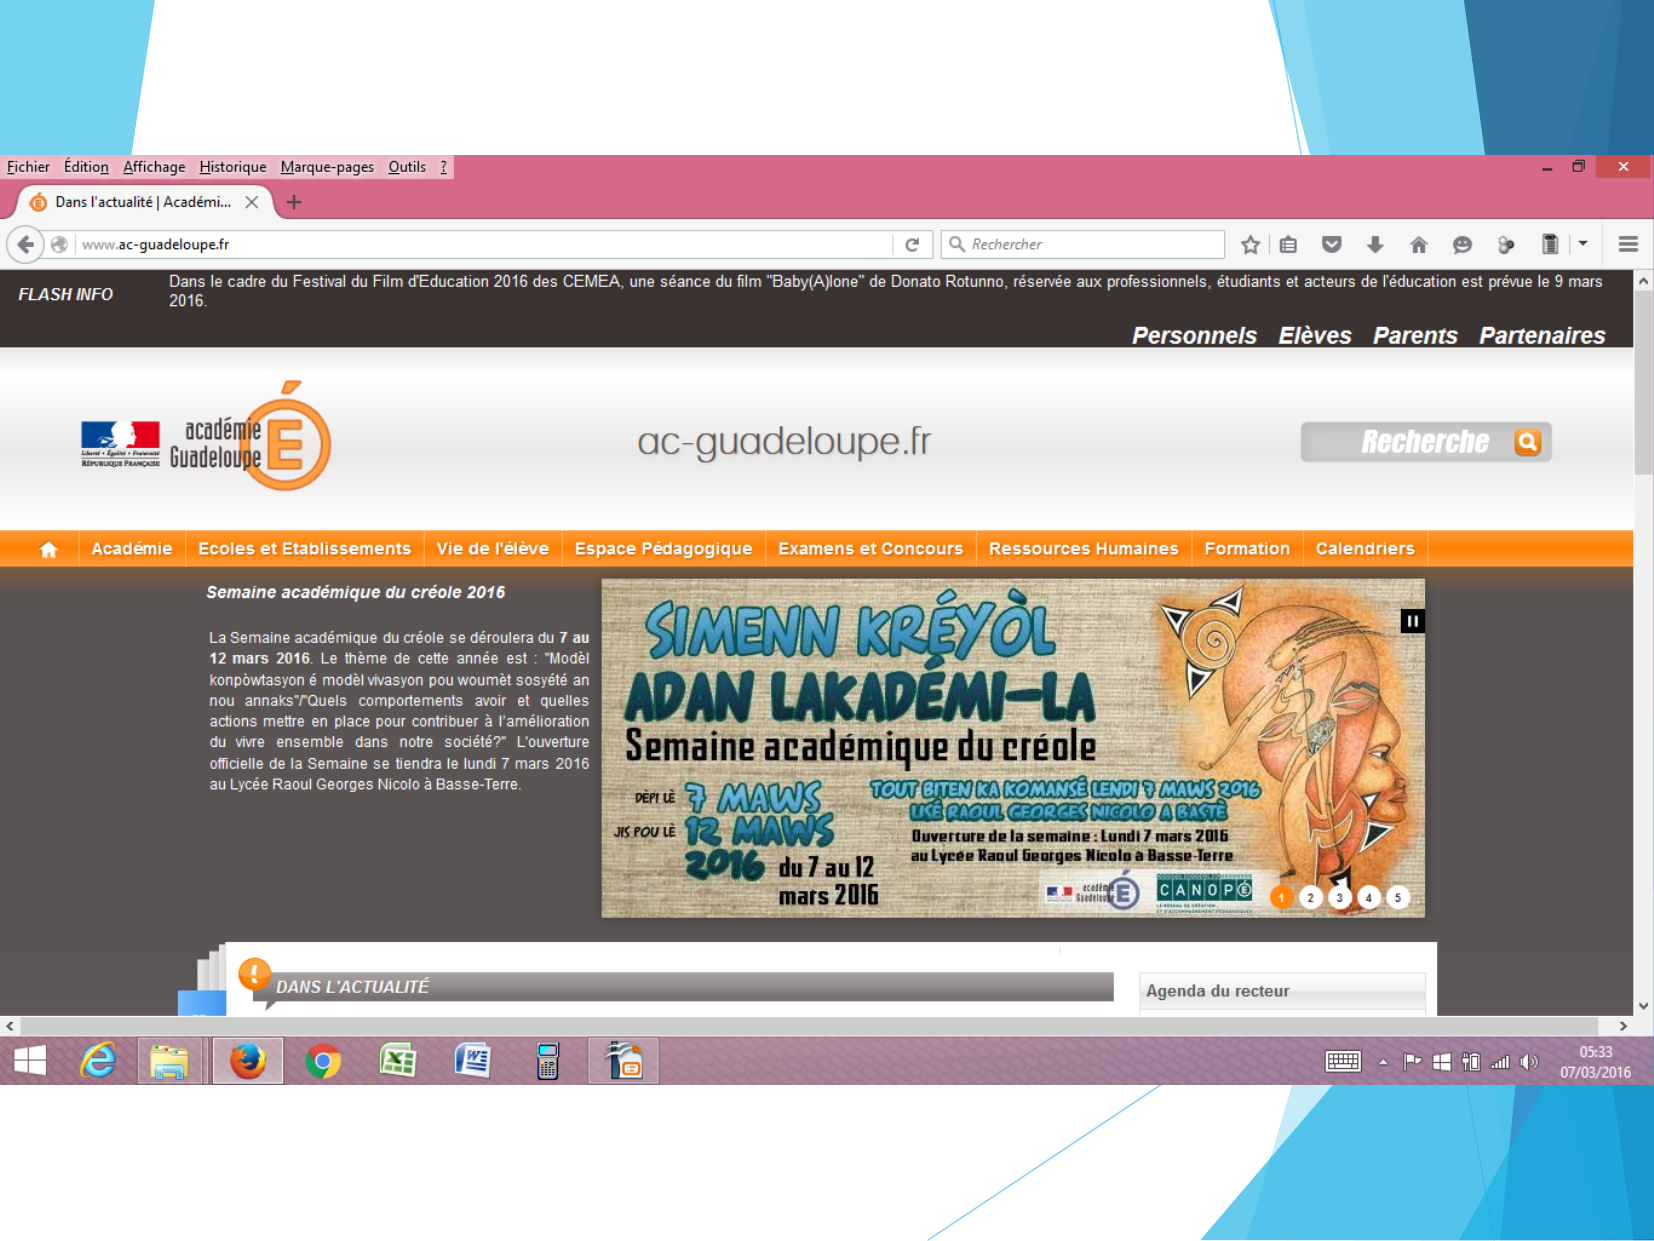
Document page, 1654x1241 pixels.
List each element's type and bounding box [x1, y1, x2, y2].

picture [0, 155, 1654, 1085]
